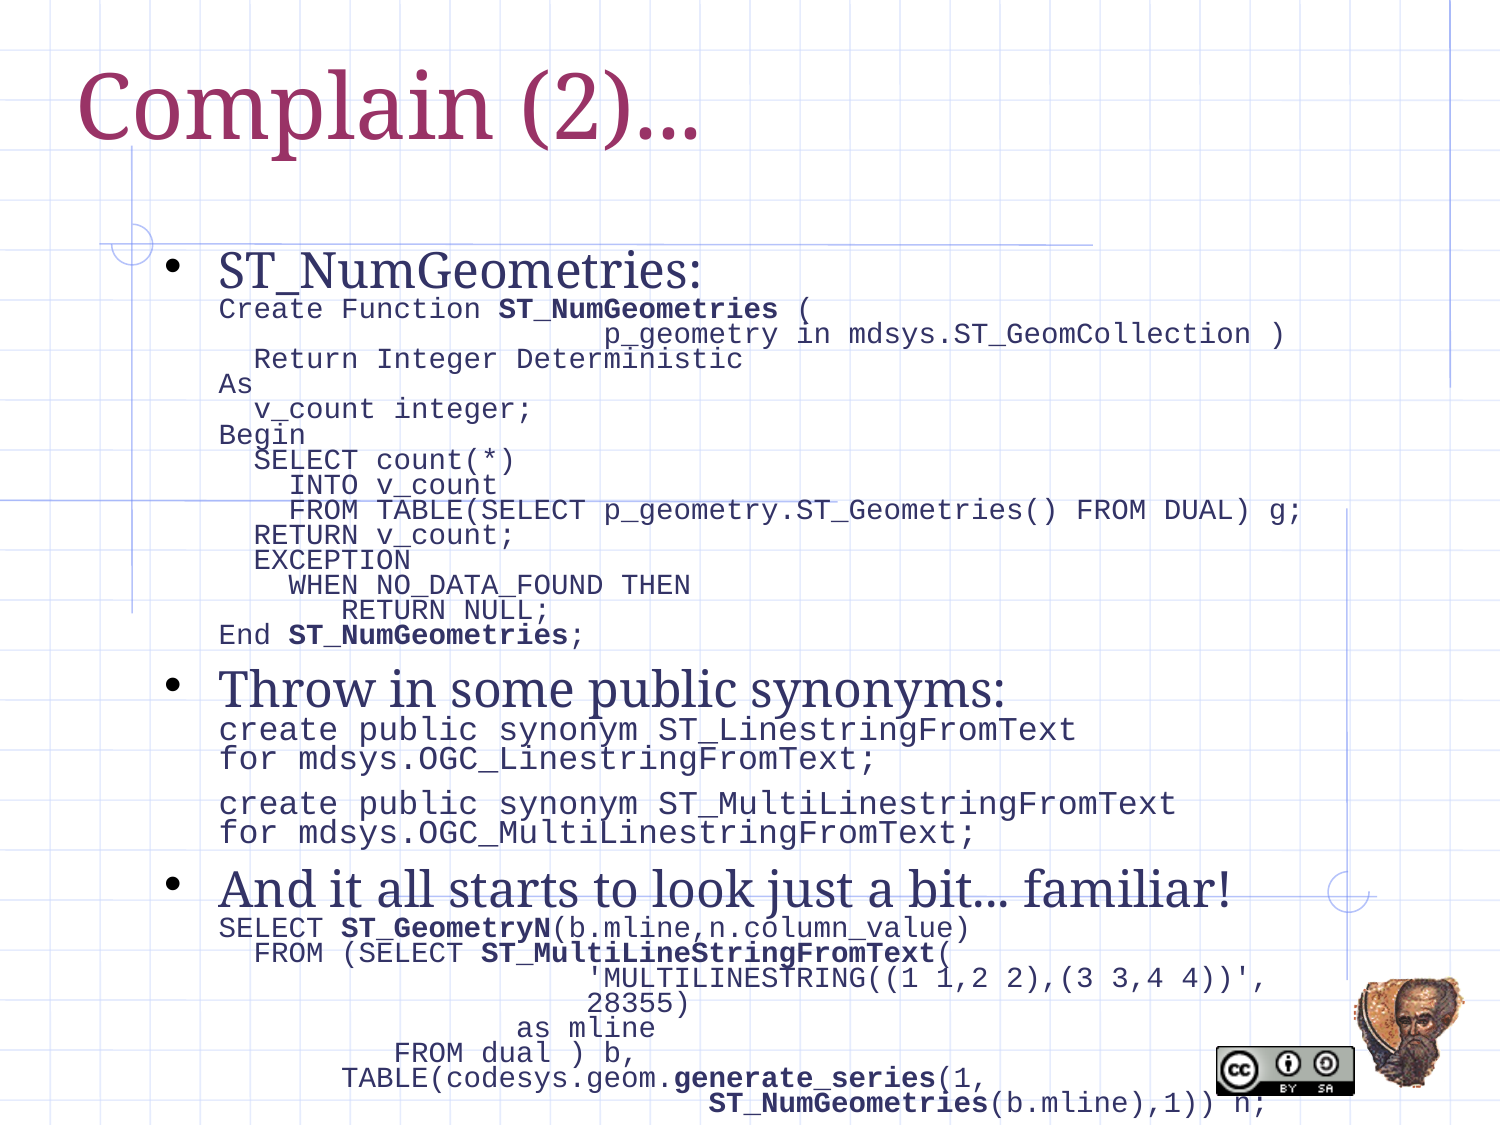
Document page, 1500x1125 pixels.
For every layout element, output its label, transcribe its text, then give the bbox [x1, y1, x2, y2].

title Complain (2)... [74, 45, 1424, 177]
picture [1316, 976, 1465, 1096]
list ST_NumGeometries: Create Function ST_NumGeometries ( p_geometry in mdsys.ST_GeomCollection ) Return Integer Deterministic As v_count integer; Begin SELECT count(*) INTO v_count FROM TABLE(SELECT p_geometry.ST_Geometries() FROM DUAL) g; RETURN v_count; EXCEPTION WHEN NO_DATA_FOUND THEN RETURN NULL; End ST_NumGeometries; Throw in some public synonyms: create public synonym ST_LinestringFromText for mdsys.OGC_LinestringFromText; create public synonym ST_MultiLinestringFromText for mdsys.OGC_MultiLinestringFromText; And it all starts to look just a bit... familiar! SELECT ST_GeometryN(b.mline,n.column_value) FROM (SELECT ST_MultiLineStringFromText( 'MULTILINESTRING((1 1,2 2),(3 3,4 4))', 28355) as mline FROM dual ) b, TABLE(codesys.geom.generate_series(1, ST_NumGeometries(b.mline),1)) n; [164, 247, 1316, 1107]
